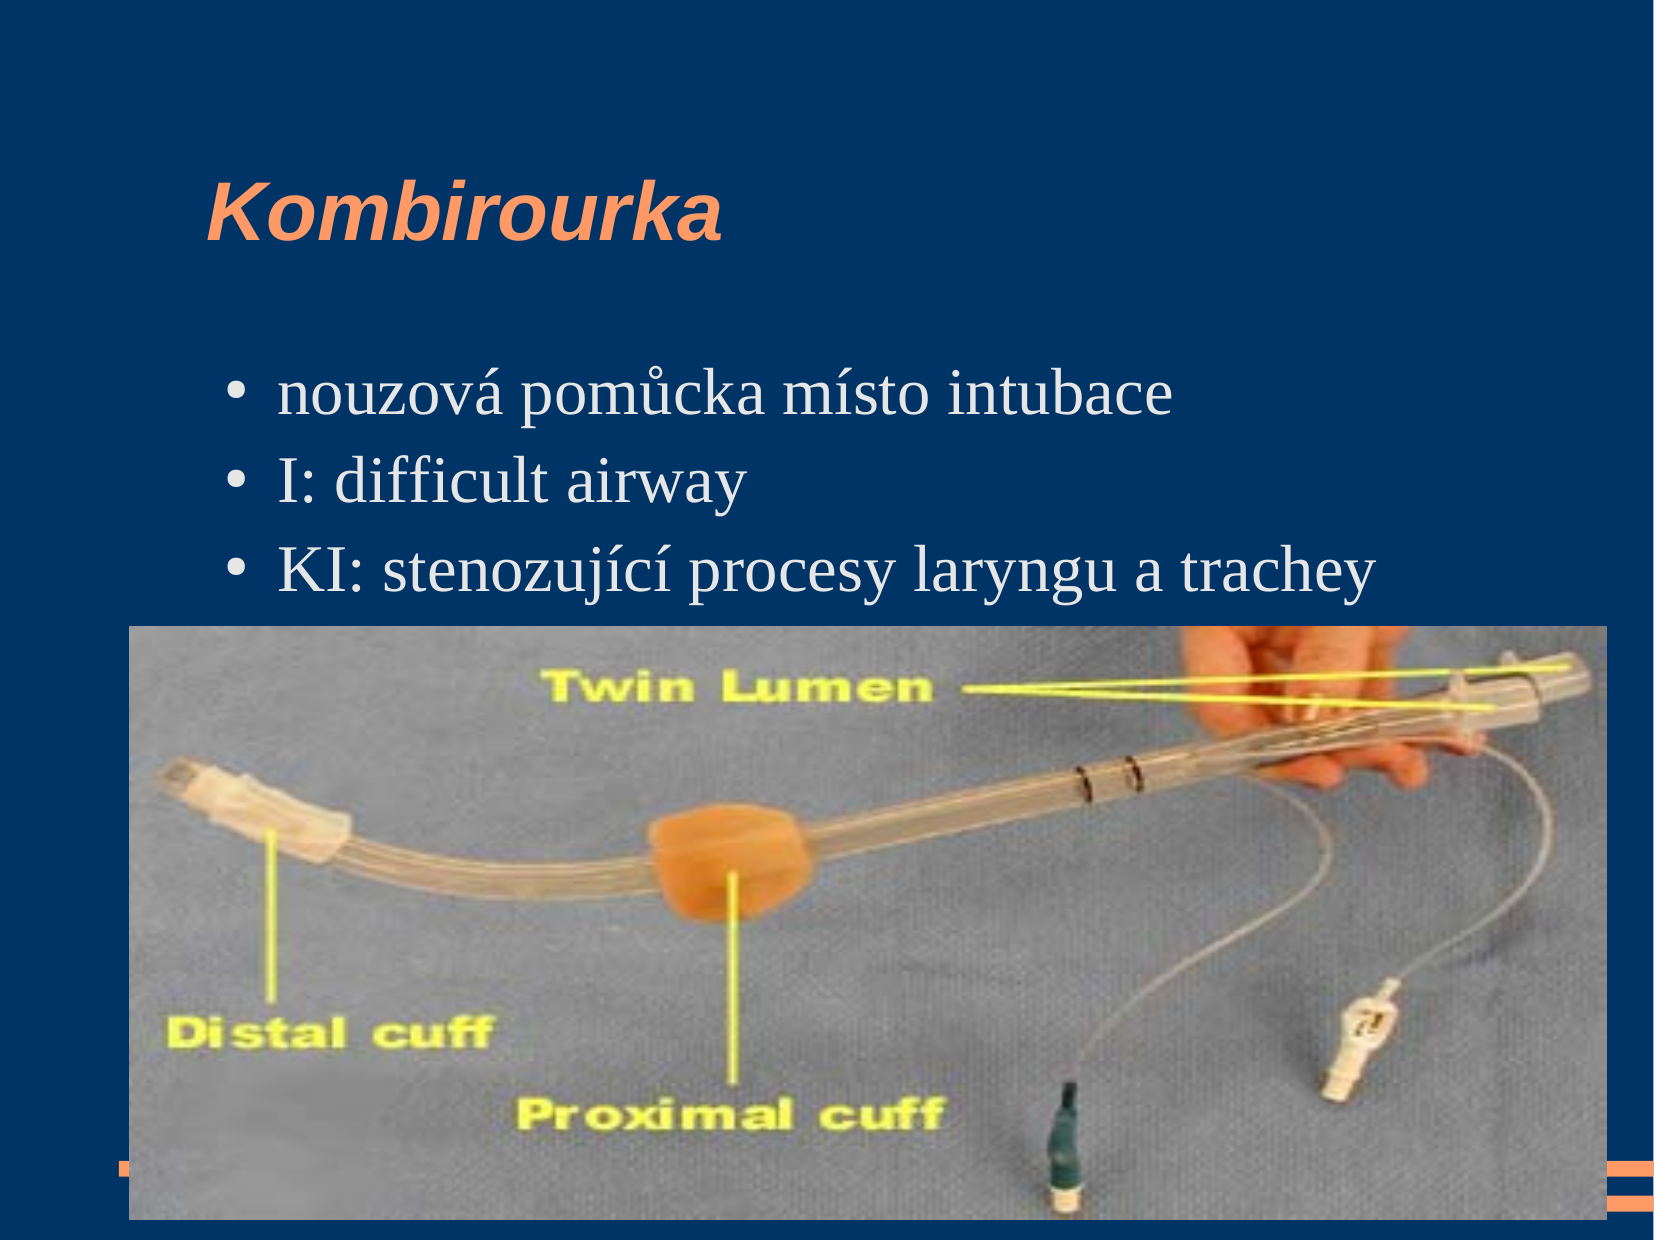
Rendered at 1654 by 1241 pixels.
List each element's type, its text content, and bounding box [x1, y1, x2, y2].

picture [129, 626, 1607, 1220]
title Kombirourka [206, 110, 1613, 317]
list nouzová pomůcka místo intubace I: difficult airway KI: stenozující procesy laryngu a trachey [206, 358, 1613, 1103]
